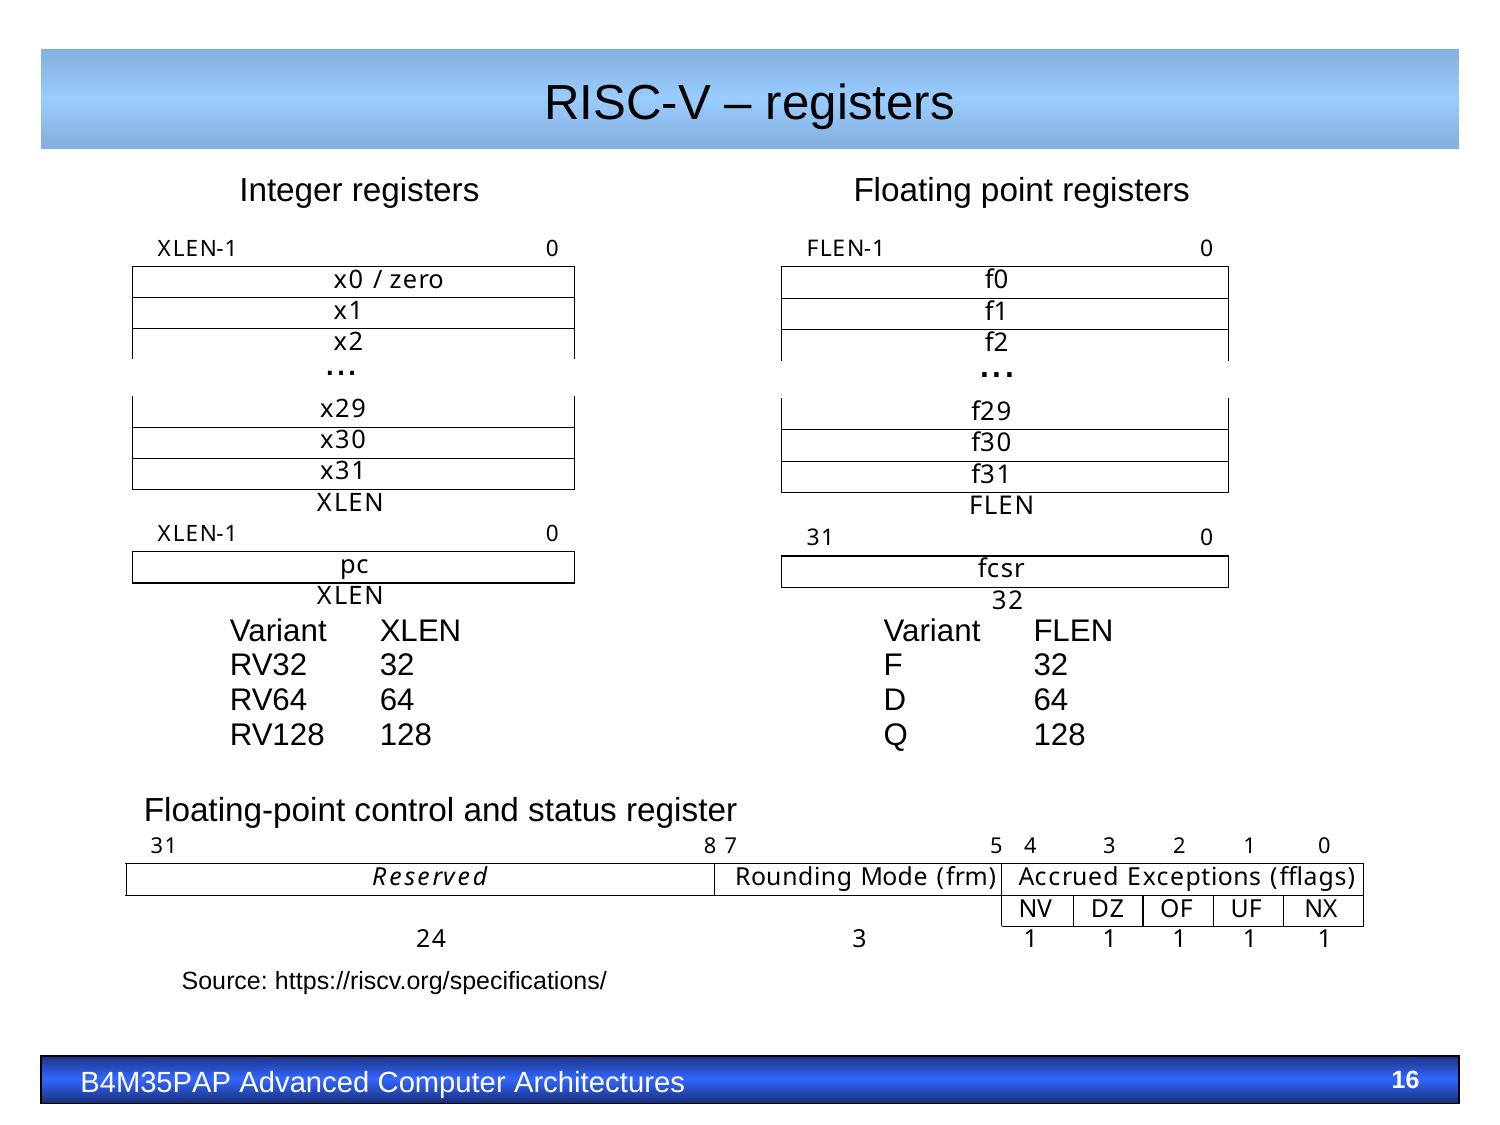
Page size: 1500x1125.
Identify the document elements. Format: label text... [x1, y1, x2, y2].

title RISC-V – registers [41, 49, 1459, 149]
text_box Source: https://riscv.org/specifications/ [166, 959, 623, 1002]
chart [718, 185, 1251, 625]
text_box Floating-point control and status register [129, 784, 754, 836]
chart [104, 214, 607, 642]
text_box Integer registers [224, 164, 495, 217]
text_box Floating point registers [838, 164, 1206, 217]
text_box Variant XLEN RV32 32 RV64 64 RV128 128 [214, 605, 477, 760]
text_box Variant FLEN F 32 D 64 Q 128 [868, 605, 1137, 760]
chart [76, 742, 1387, 1003]
